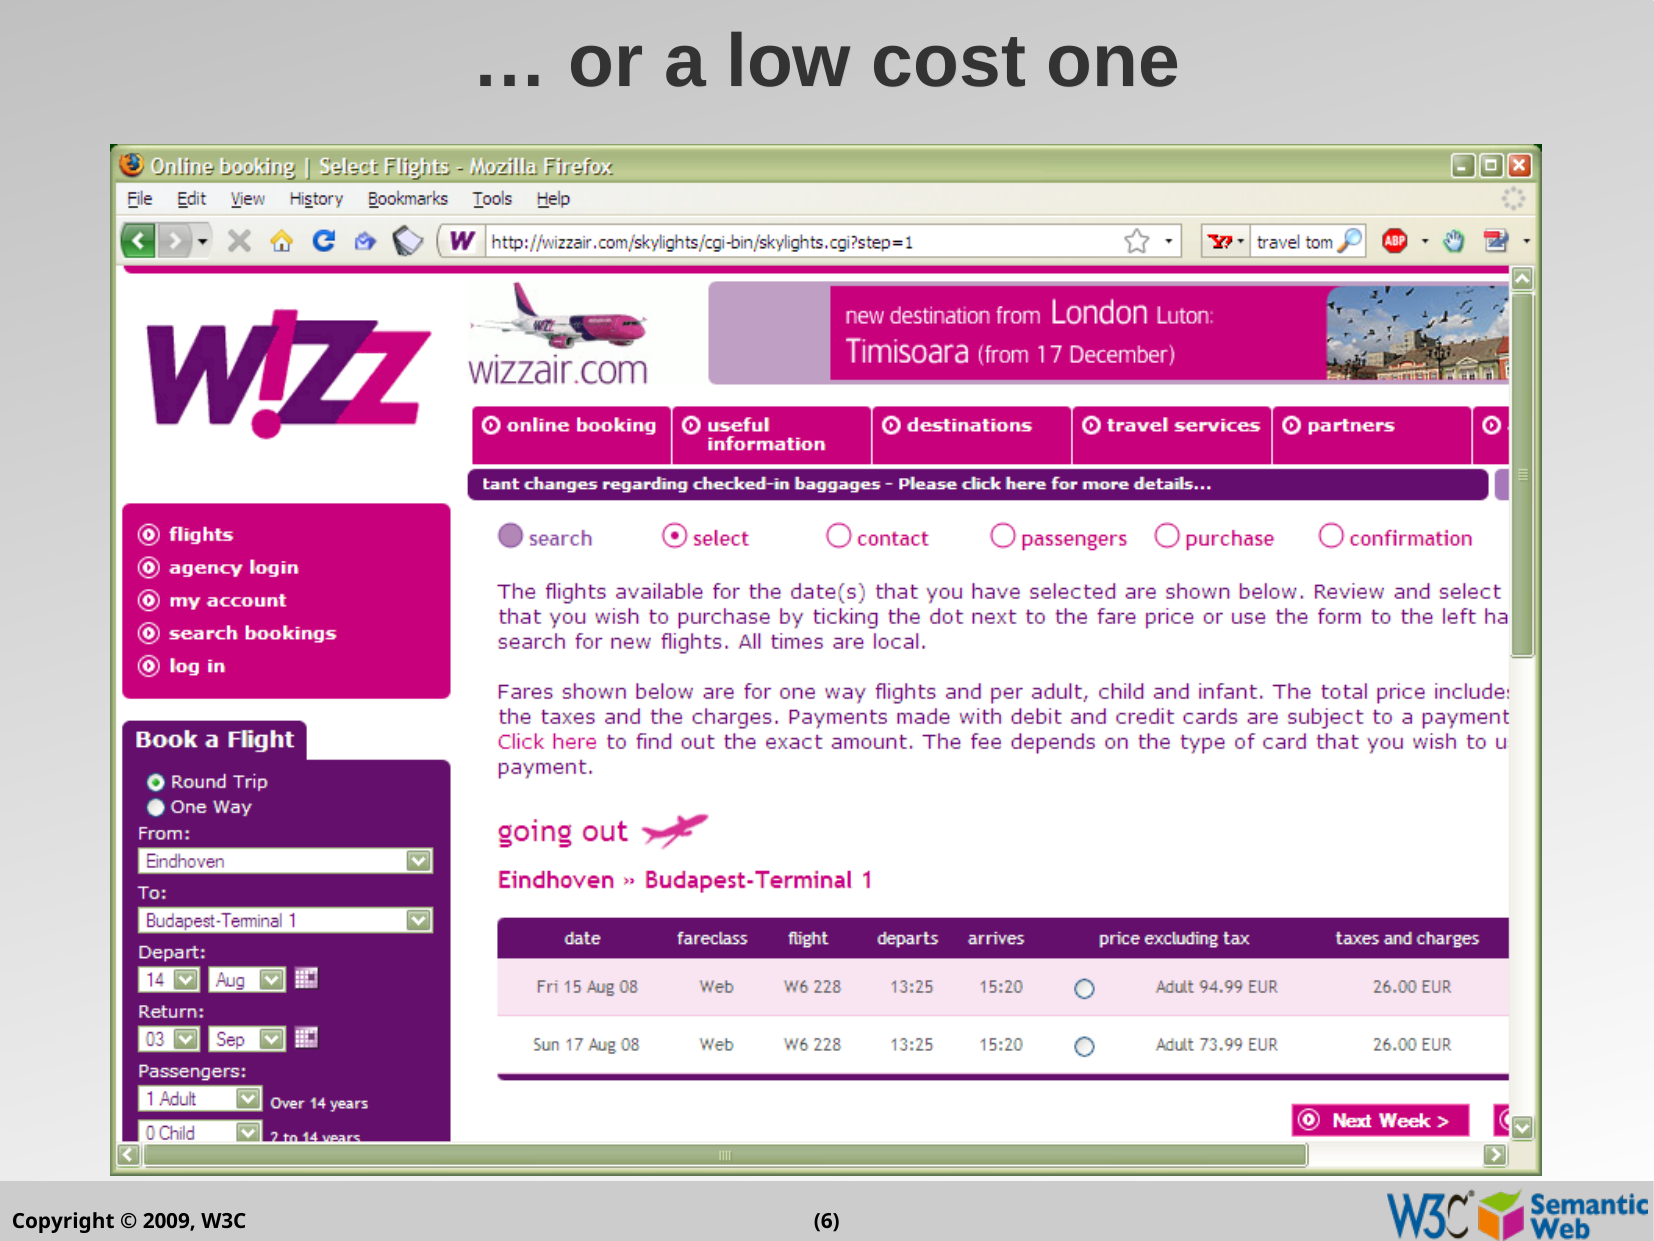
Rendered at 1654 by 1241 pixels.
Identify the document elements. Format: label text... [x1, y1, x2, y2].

picture [1387, 1187, 1648, 1241]
title … or a low cost one [0, 0, 1654, 119]
picture [110, 144, 1542, 1177]
